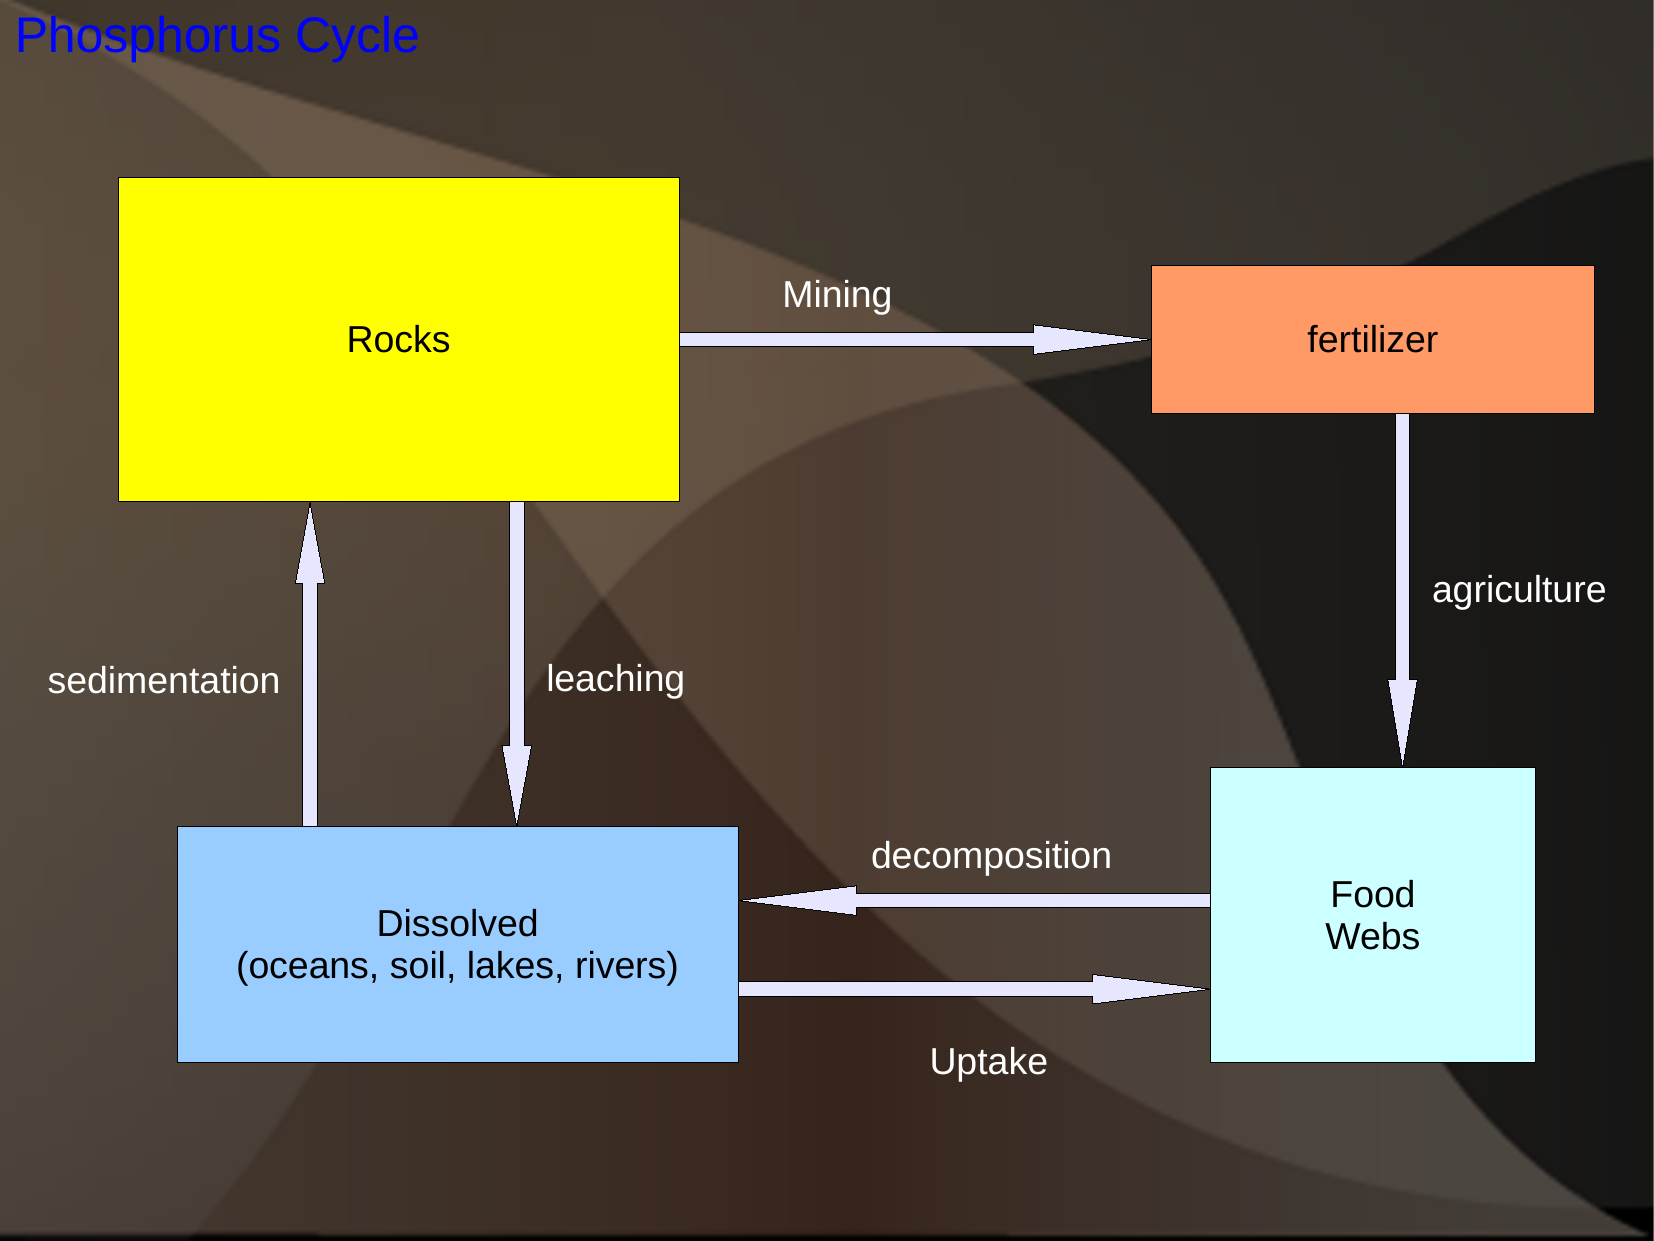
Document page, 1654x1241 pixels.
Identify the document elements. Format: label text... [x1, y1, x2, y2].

text_box [679, 324, 1152, 355]
text_box [501, 501, 532, 827]
text_box [738, 974, 1211, 1004]
picture [0, 0, 1654, 1241]
text_box Mining [767, 265, 909, 323]
text_box Uptake [914, 1033, 1064, 1091]
text_box [1387, 413, 1418, 768]
text_box agriculture [1417, 561, 1622, 660]
text_box [738, 885, 1211, 916]
text_box decomposition [856, 826, 1129, 884]
text_box Food Webs [1210, 767, 1536, 1063]
text_box [295, 501, 325, 827]
text_box sedimentation [32, 651, 297, 739]
text_box fertilizer [1151, 265, 1595, 414]
text_box Rocks [118, 177, 680, 502]
text_box leaching [531, 649, 702, 707]
text_box Phosphorus Cycle [0, 0, 436, 71]
text_box Dissolved (oceans, soil, lakes, rivers) [177, 826, 739, 1063]
